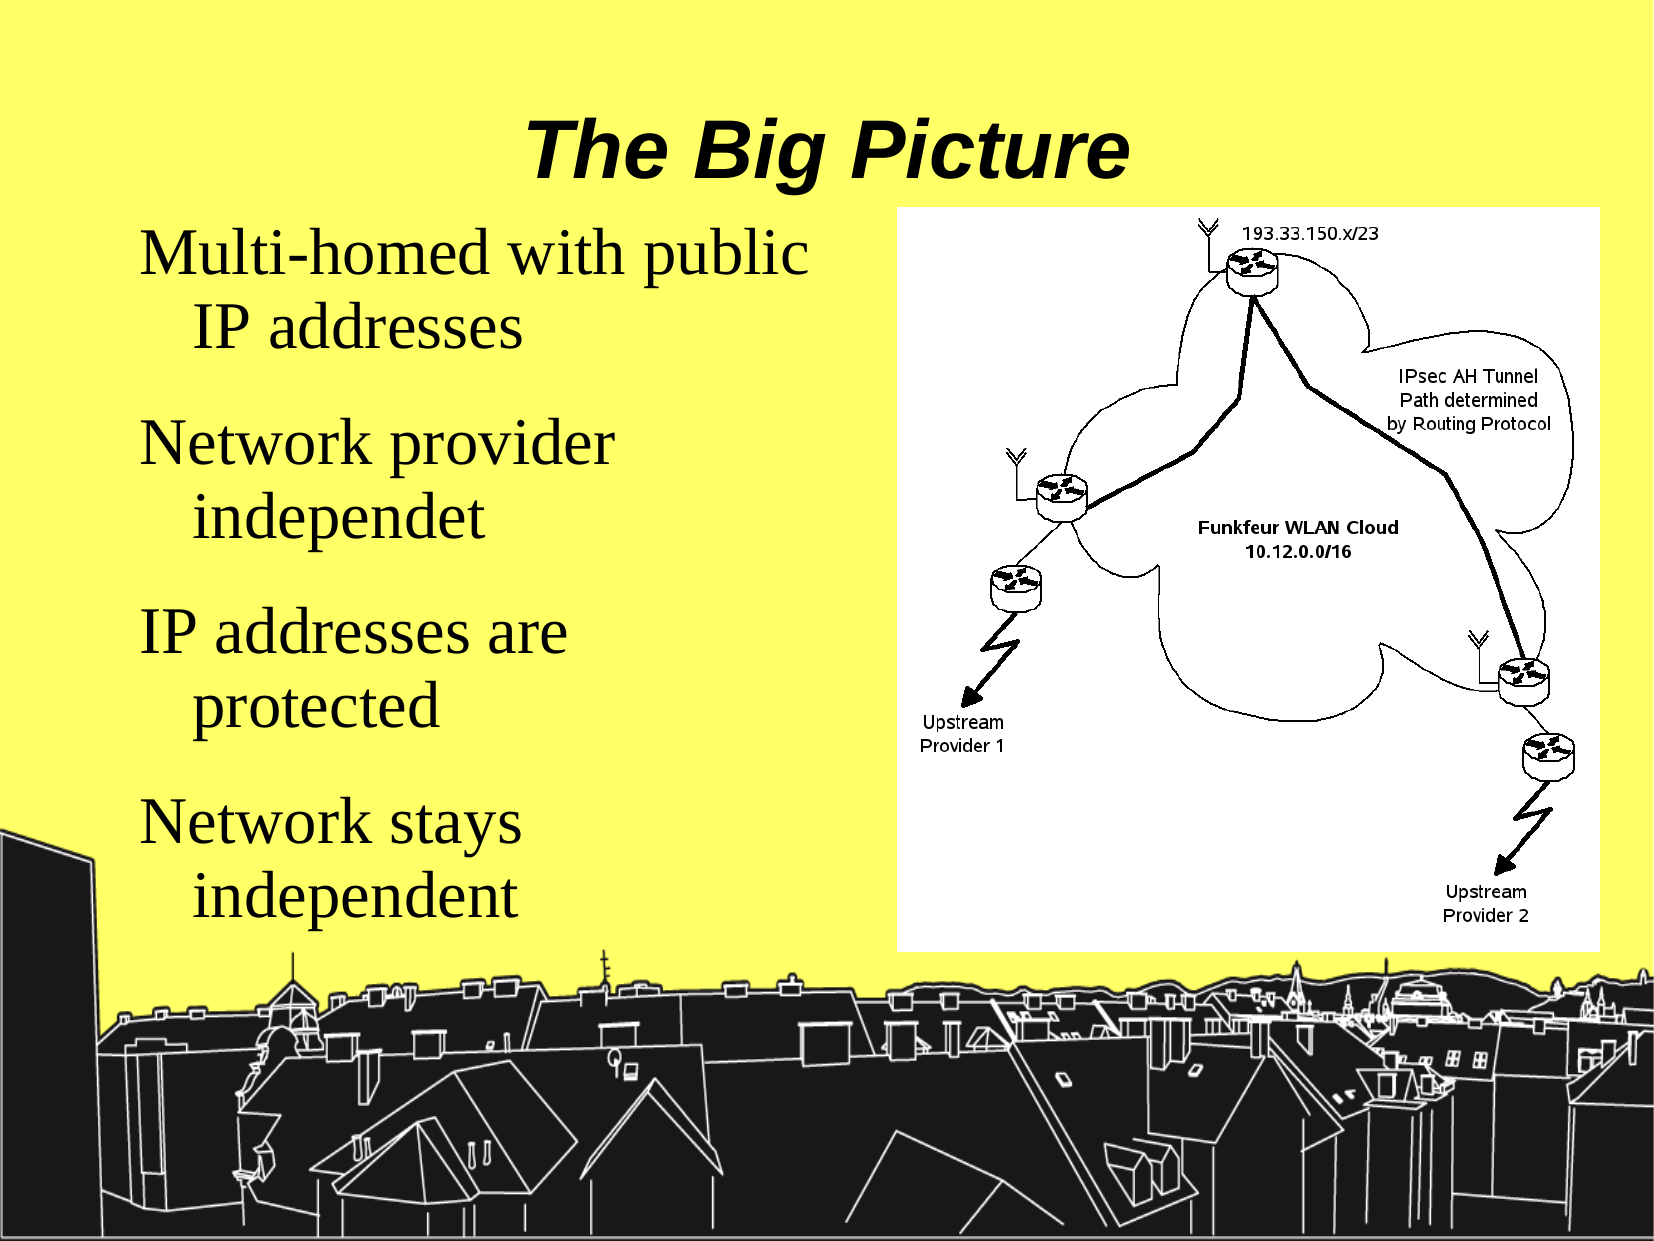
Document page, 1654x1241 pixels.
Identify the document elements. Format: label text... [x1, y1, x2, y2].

list Multi-homed with public IP addresses Network provider independet IP addresses are protected Network stays independent [121, 215, 824, 1133]
picture [0, 207, 1654, 1241]
title The Big Picture [121, 46, 1534, 254]
